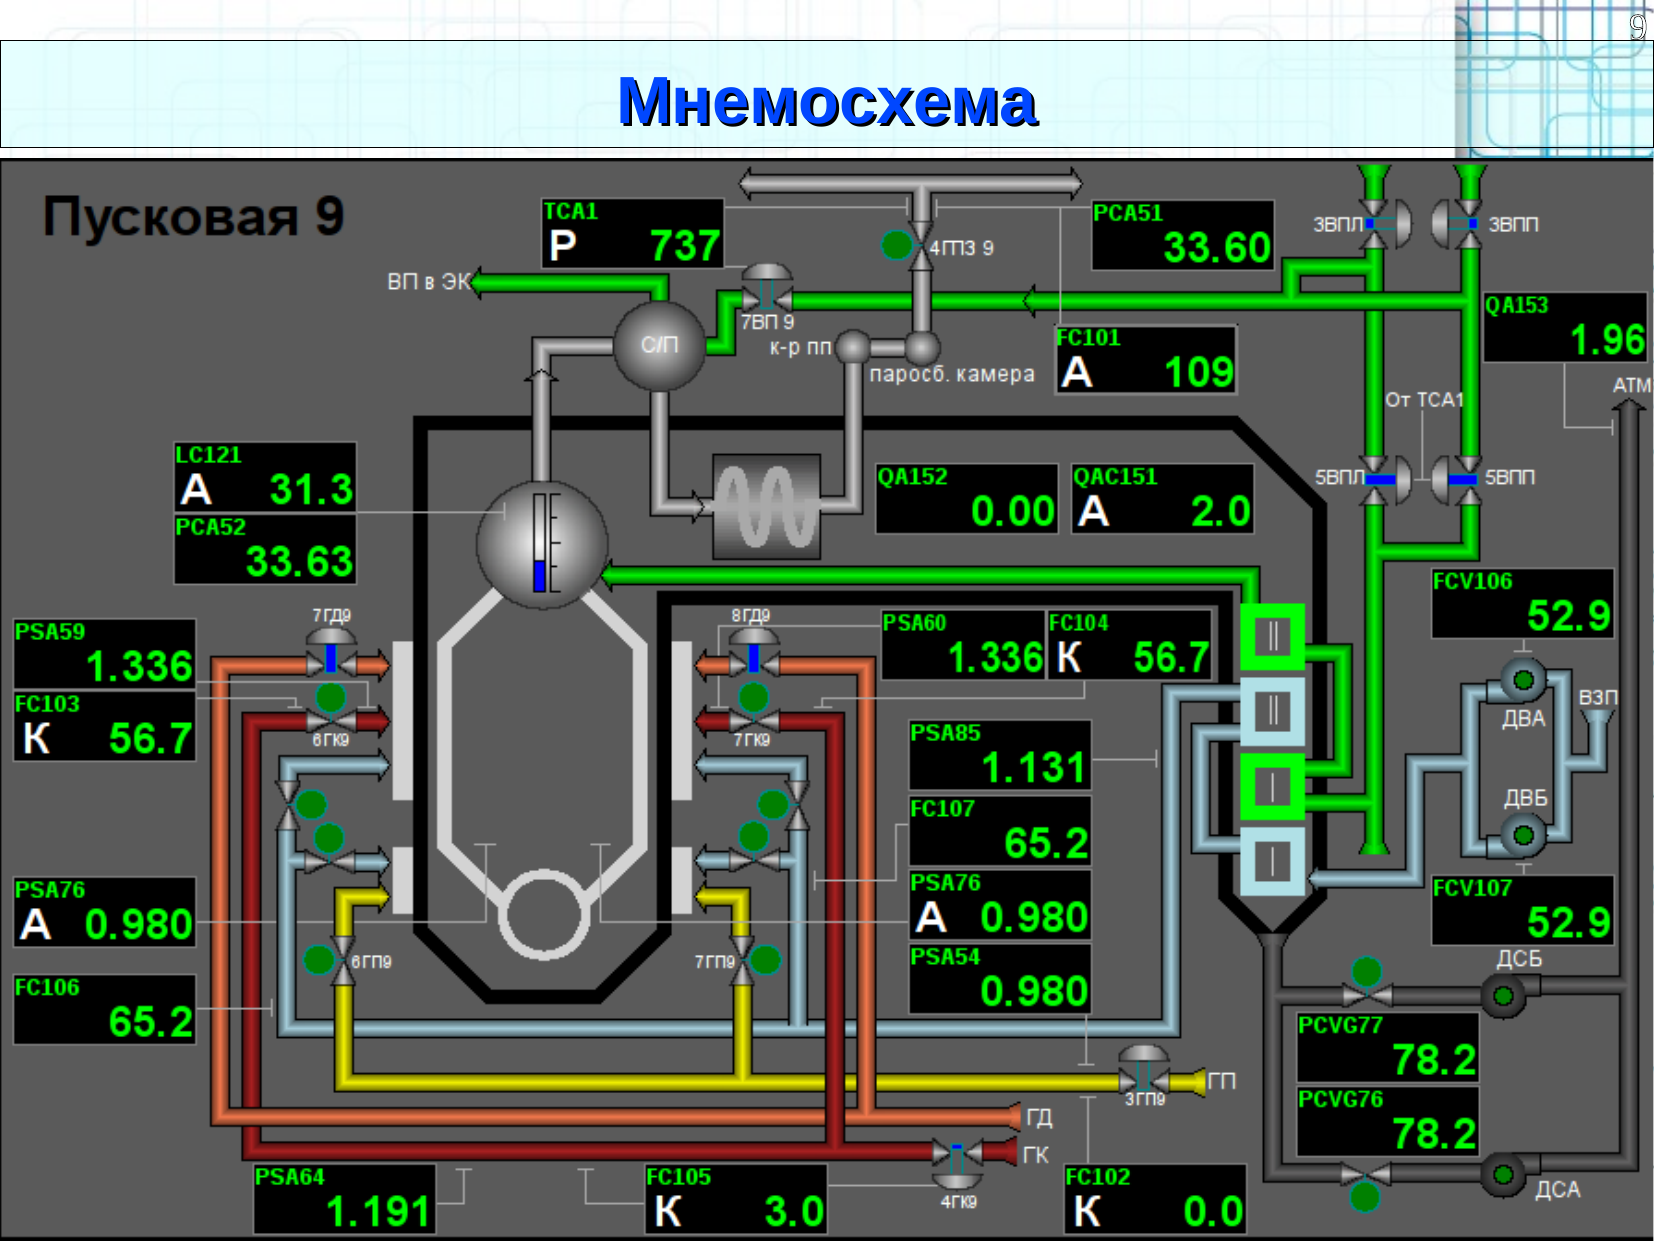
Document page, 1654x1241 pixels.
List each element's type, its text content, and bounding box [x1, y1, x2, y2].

title Мнемосхема [0, 40, 1654, 148]
picture [0, 148, 1654, 1241]
picture [1634, 17, 1642, 27]
picture [0, 0, 1654, 40]
